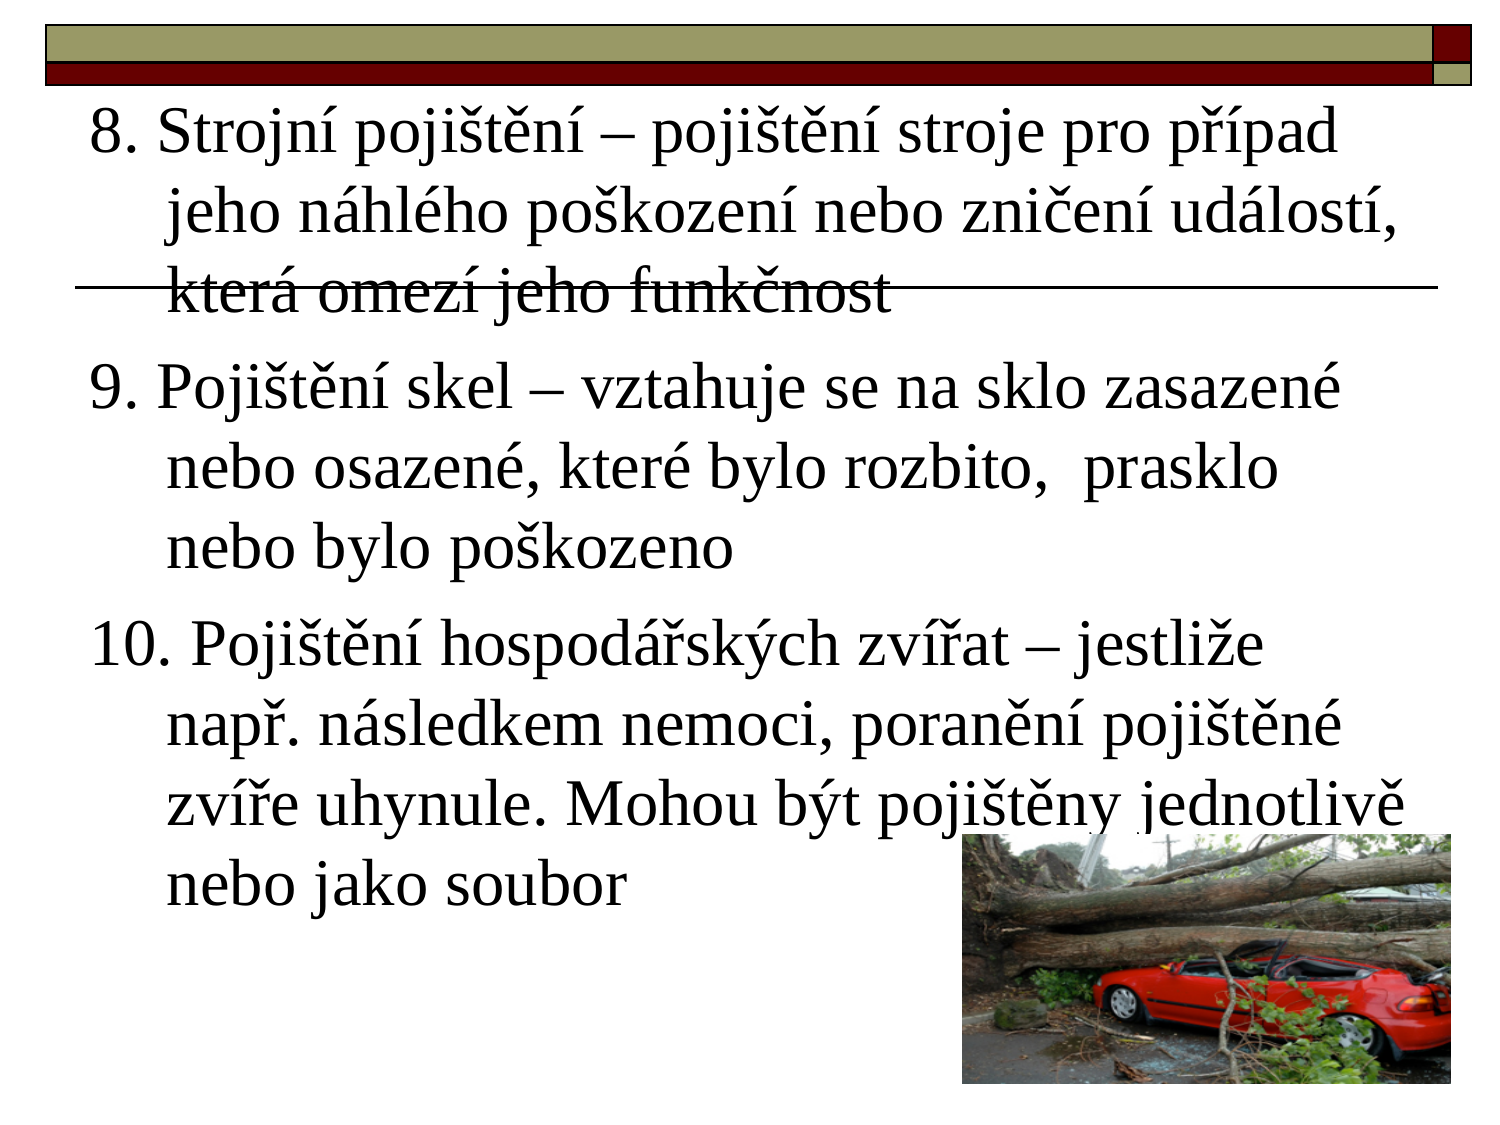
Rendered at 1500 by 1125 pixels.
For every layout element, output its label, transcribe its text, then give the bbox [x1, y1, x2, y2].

list 8. Strojní pojištění – pojištění stroje pro případ jeho náhlého poškození nebo zničení událostí, která omezí jeho funkčnost 9. Pojištění skel – vztahuje se na sklo zasazené nebo osazené, které bylo rozbito, prasklo nebo bylo poškozeno 10. Pojištění hospodářských zvířat – jestliže např. následkem nemoci, poranění pojištěné zvíře uhynule. Mohou být pojištěny jednotlivě nebo jako soubor [75, 78, 1426, 1006]
picture [962, 834, 1451, 1084]
